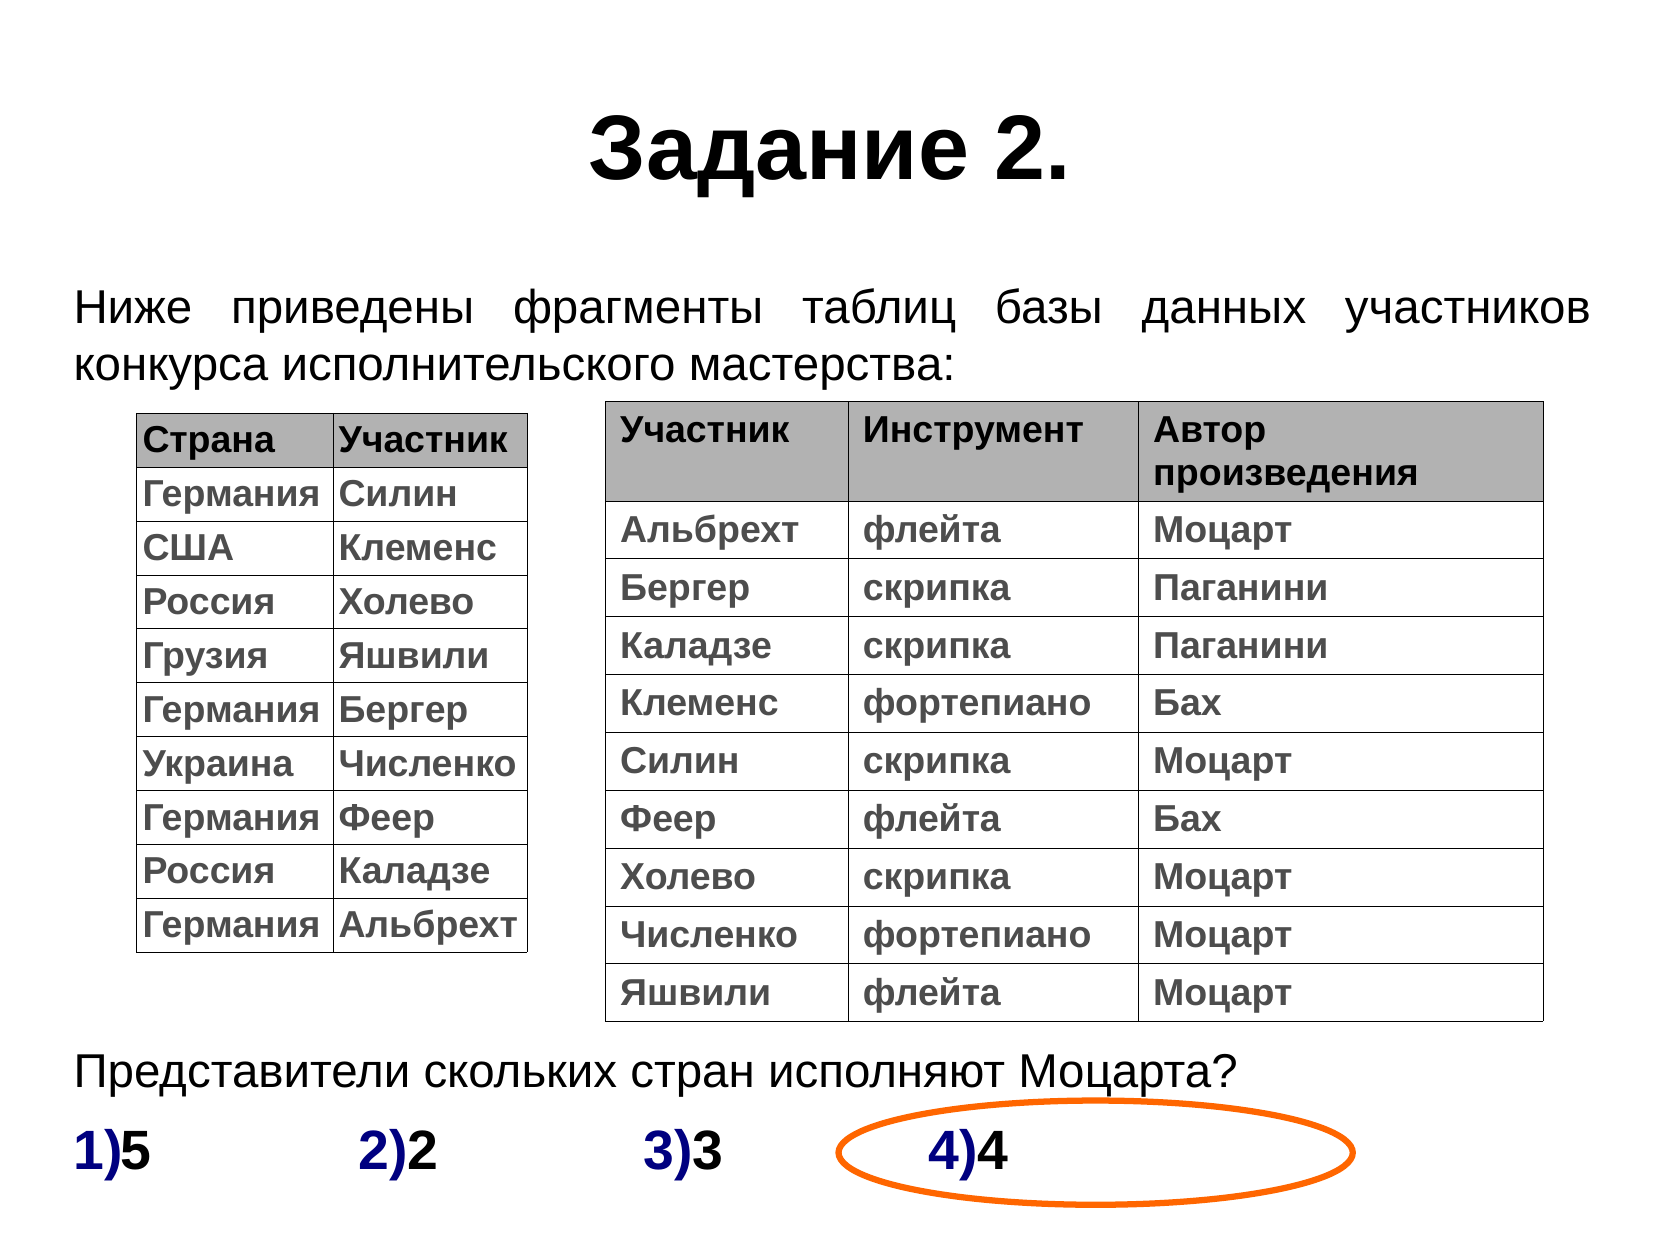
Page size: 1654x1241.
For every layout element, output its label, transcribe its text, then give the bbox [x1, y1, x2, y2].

table_cell скрипка [849, 559, 1138, 616]
table_cell Моцарт [1139, 849, 1543, 906]
title Задание 2. [82, 68, 1571, 268]
list Ниже приведены фрагменты таблиц базы данных участников конкурса исполнительского мастерства: Представители скольких стран исполняют Моцарта? 5 2)2 3)3 4)4 [842, 1104, 1349, 1194]
table_cell флейта [849, 502, 1138, 558]
table_header Участник [334, 414, 527, 467]
table_cell Моцарт [1139, 964, 1543, 1021]
table_cell скрипка [849, 733, 1138, 790]
table_cell Бах [1139, 675, 1543, 732]
table_cell Альбрехт [606, 502, 848, 558]
table_cell Россия [137, 576, 333, 628]
table_cell скрипка [849, 849, 1138, 906]
table_cell Грузия [137, 629, 333, 682]
table_cell флейта [849, 964, 1138, 1021]
table_header Страна [137, 414, 333, 467]
table_cell Моцарт [1139, 733, 1543, 790]
list Ниже приведены фрагменты таблиц базы данных участников конкурса исполнительского мастерства: Представители скольких стран исполняют Моцарта? 5 2)2 3)3 4)4 [58, 268, 1609, 1194]
table_cell Моцарт [1139, 907, 1543, 963]
table_cell Бергер [334, 683, 527, 736]
table_cell флейта [849, 791, 1138, 848]
table_cell Клеменс [334, 522, 527, 575]
table_cell Феер [334, 791, 527, 844]
table_cell Численко [334, 737, 527, 790]
table_cell фортепиано [849, 675, 1138, 732]
table_cell Силин [606, 733, 848, 790]
table_cell Силин [334, 468, 527, 521]
table_cell Феер [606, 791, 848, 848]
table_cell Яшвили [334, 629, 527, 682]
table_cell Германия [137, 683, 333, 736]
table_cell Бах [1139, 791, 1543, 848]
table_header Участник [606, 402, 848, 501]
table_cell Паганини [1139, 617, 1543, 674]
table_cell Яшвили [606, 964, 848, 1021]
table_cell США [137, 522, 333, 575]
table_cell Украина [137, 737, 333, 790]
table_cell Бергер [606, 559, 848, 616]
table_cell Холево [606, 849, 848, 906]
table_cell Каладзе [334, 845, 527, 898]
table_header Инструмент [849, 402, 1138, 501]
table_cell фортепиано [849, 907, 1138, 963]
table_cell Германия [137, 468, 333, 521]
table_cell Паганини [1139, 559, 1543, 616]
table_cell скрипка [849, 617, 1138, 674]
table_cell Каладзе [606, 617, 848, 674]
table_cell Германия [137, 791, 333, 844]
table_header Автор произведения [1139, 402, 1543, 501]
table_cell Моцарт [1139, 502, 1543, 558]
table_cell Россия [137, 845, 333, 898]
table_cell Клеменс [606, 675, 848, 732]
table_cell Альбрехт [334, 899, 527, 952]
table_cell Германия [137, 899, 333, 952]
table_cell Численко [606, 907, 848, 963]
table_cell Холево [334, 576, 527, 628]
